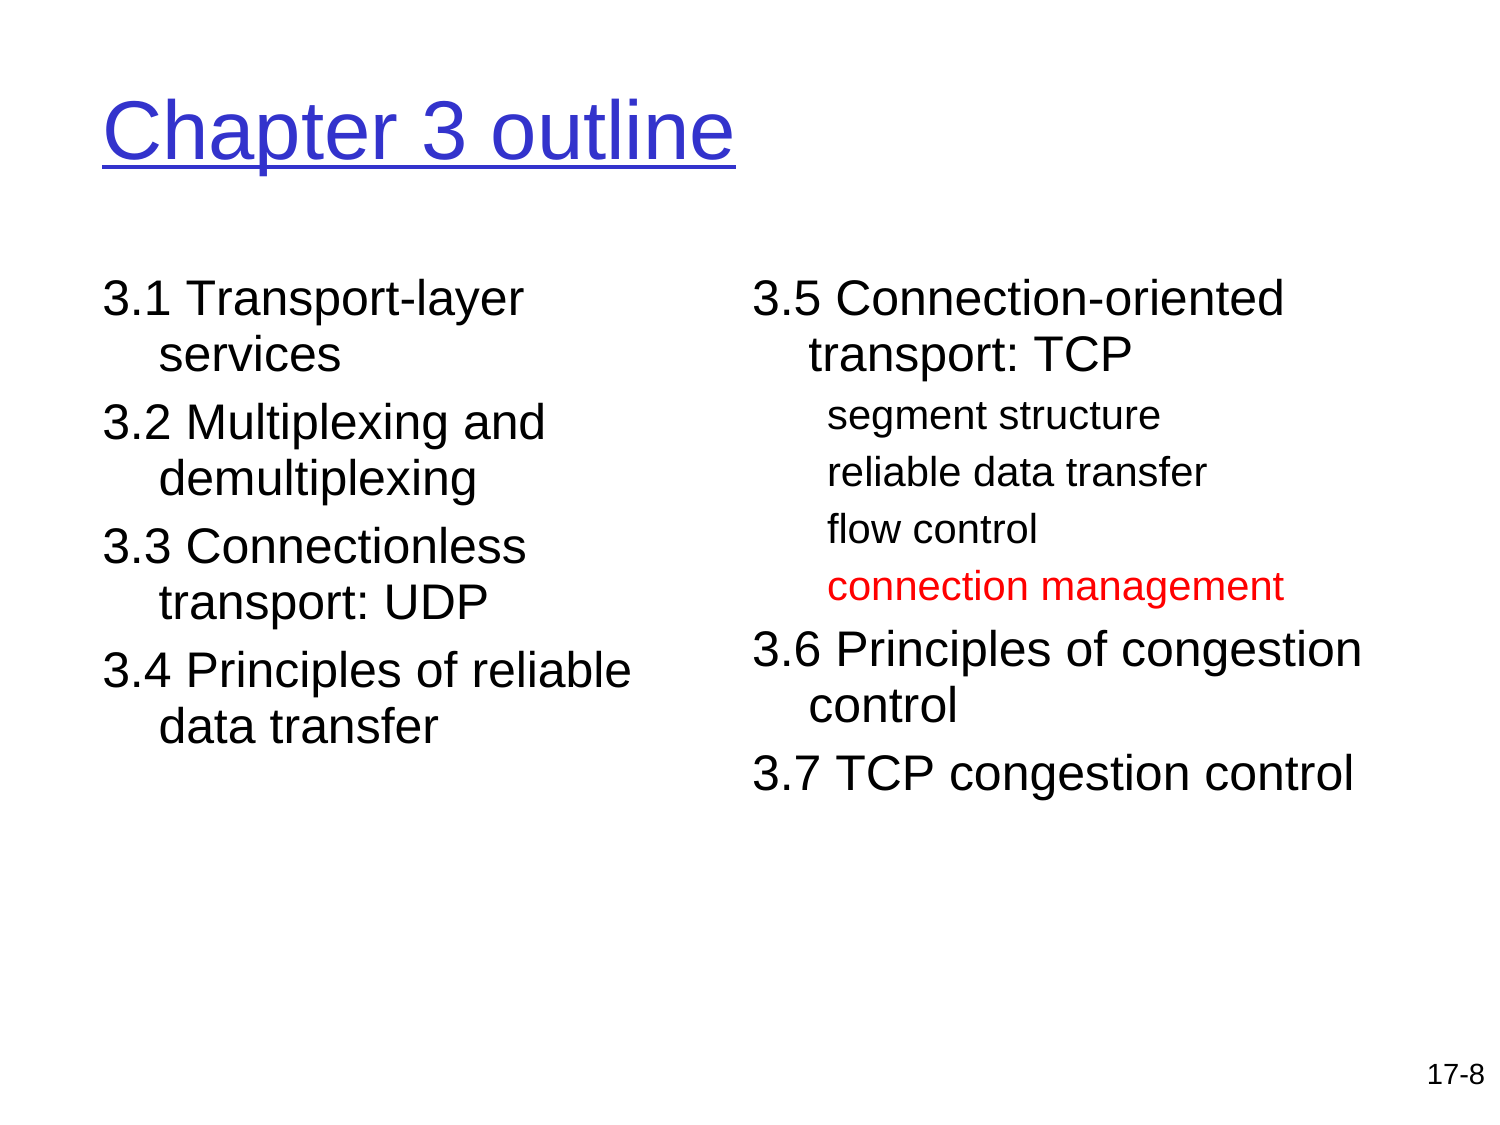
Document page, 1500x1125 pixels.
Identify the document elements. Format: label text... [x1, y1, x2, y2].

title Chapter 3 outline [87, 37, 1363, 225]
list 3.5 Connection-oriented transport: TCP segment structure reliable data transfer flow control connection management 3.6 Principles of congestion control 3.7 TCP congestion control [737, 262, 1403, 1026]
list 3.1 Transport-layer services 3.2 Multiplexing and demultiplexing 3.3 Connectionless transport: UDP 3.4 Principles of reliable data transfer [87, 262, 713, 1026]
